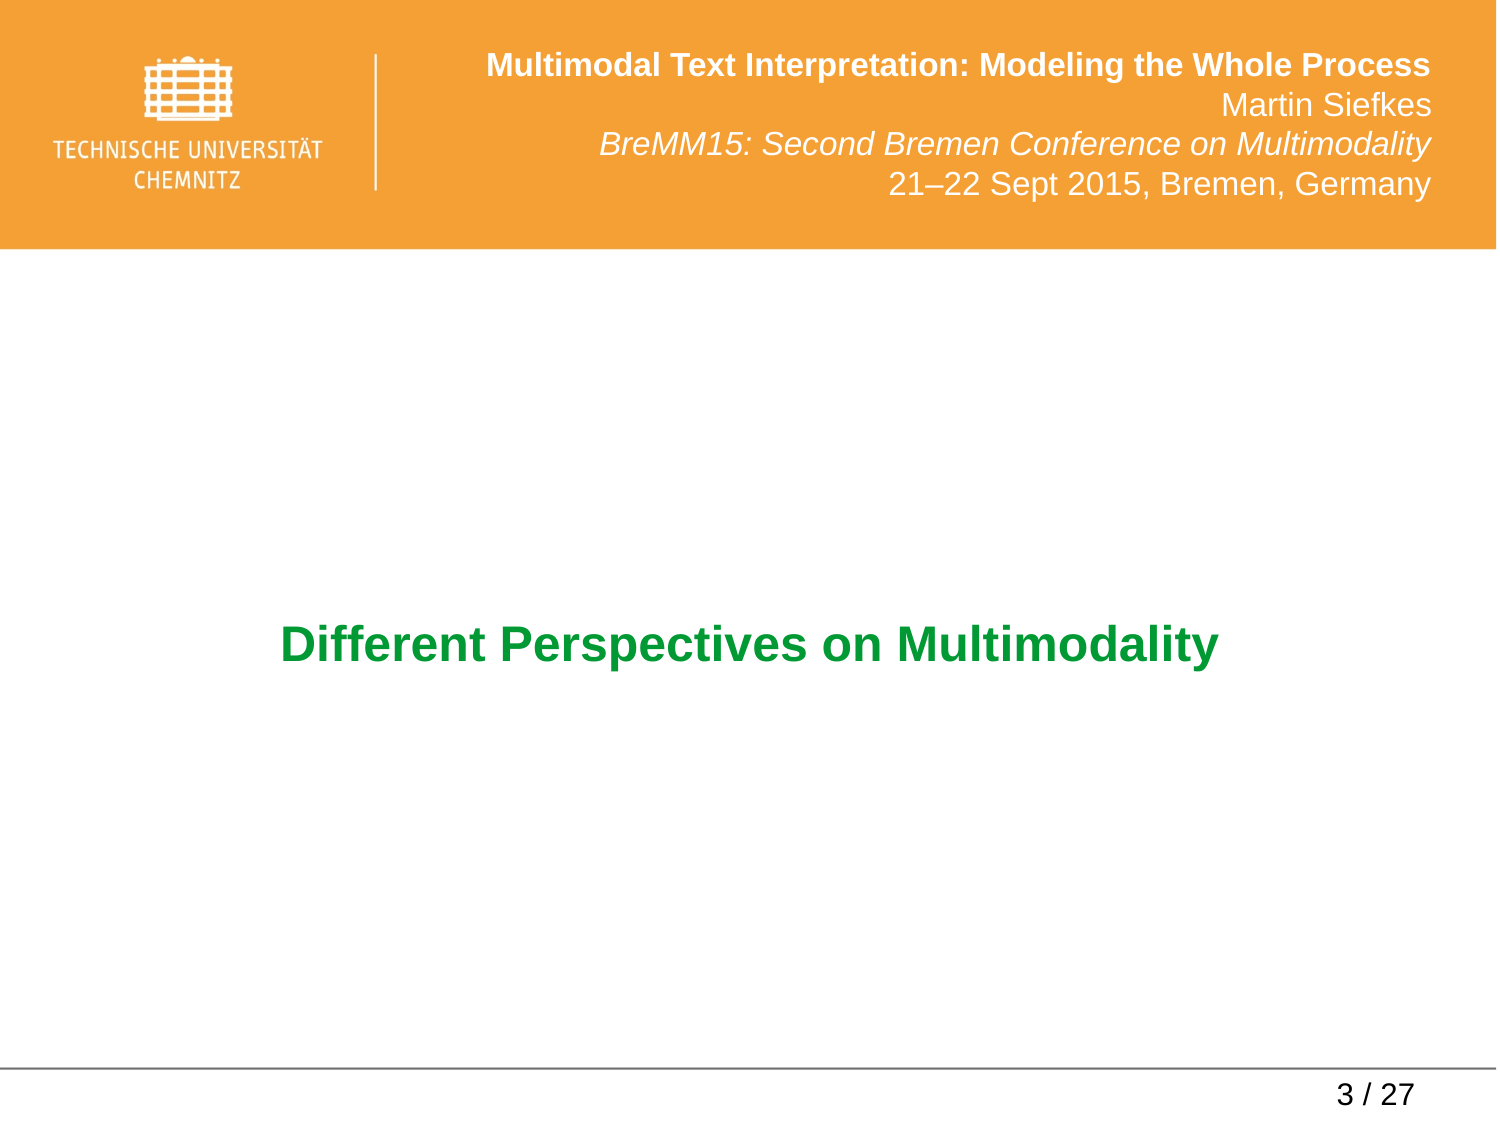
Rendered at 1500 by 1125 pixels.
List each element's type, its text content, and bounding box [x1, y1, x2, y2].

text_box <Foliennummer> / 27 [1162, 1069, 1500, 1120]
picture [0, 0, 1497, 1125]
text_box Different Perspectives on Multimodality [59, 603, 1441, 739]
list [419, 45, 774, 197]
